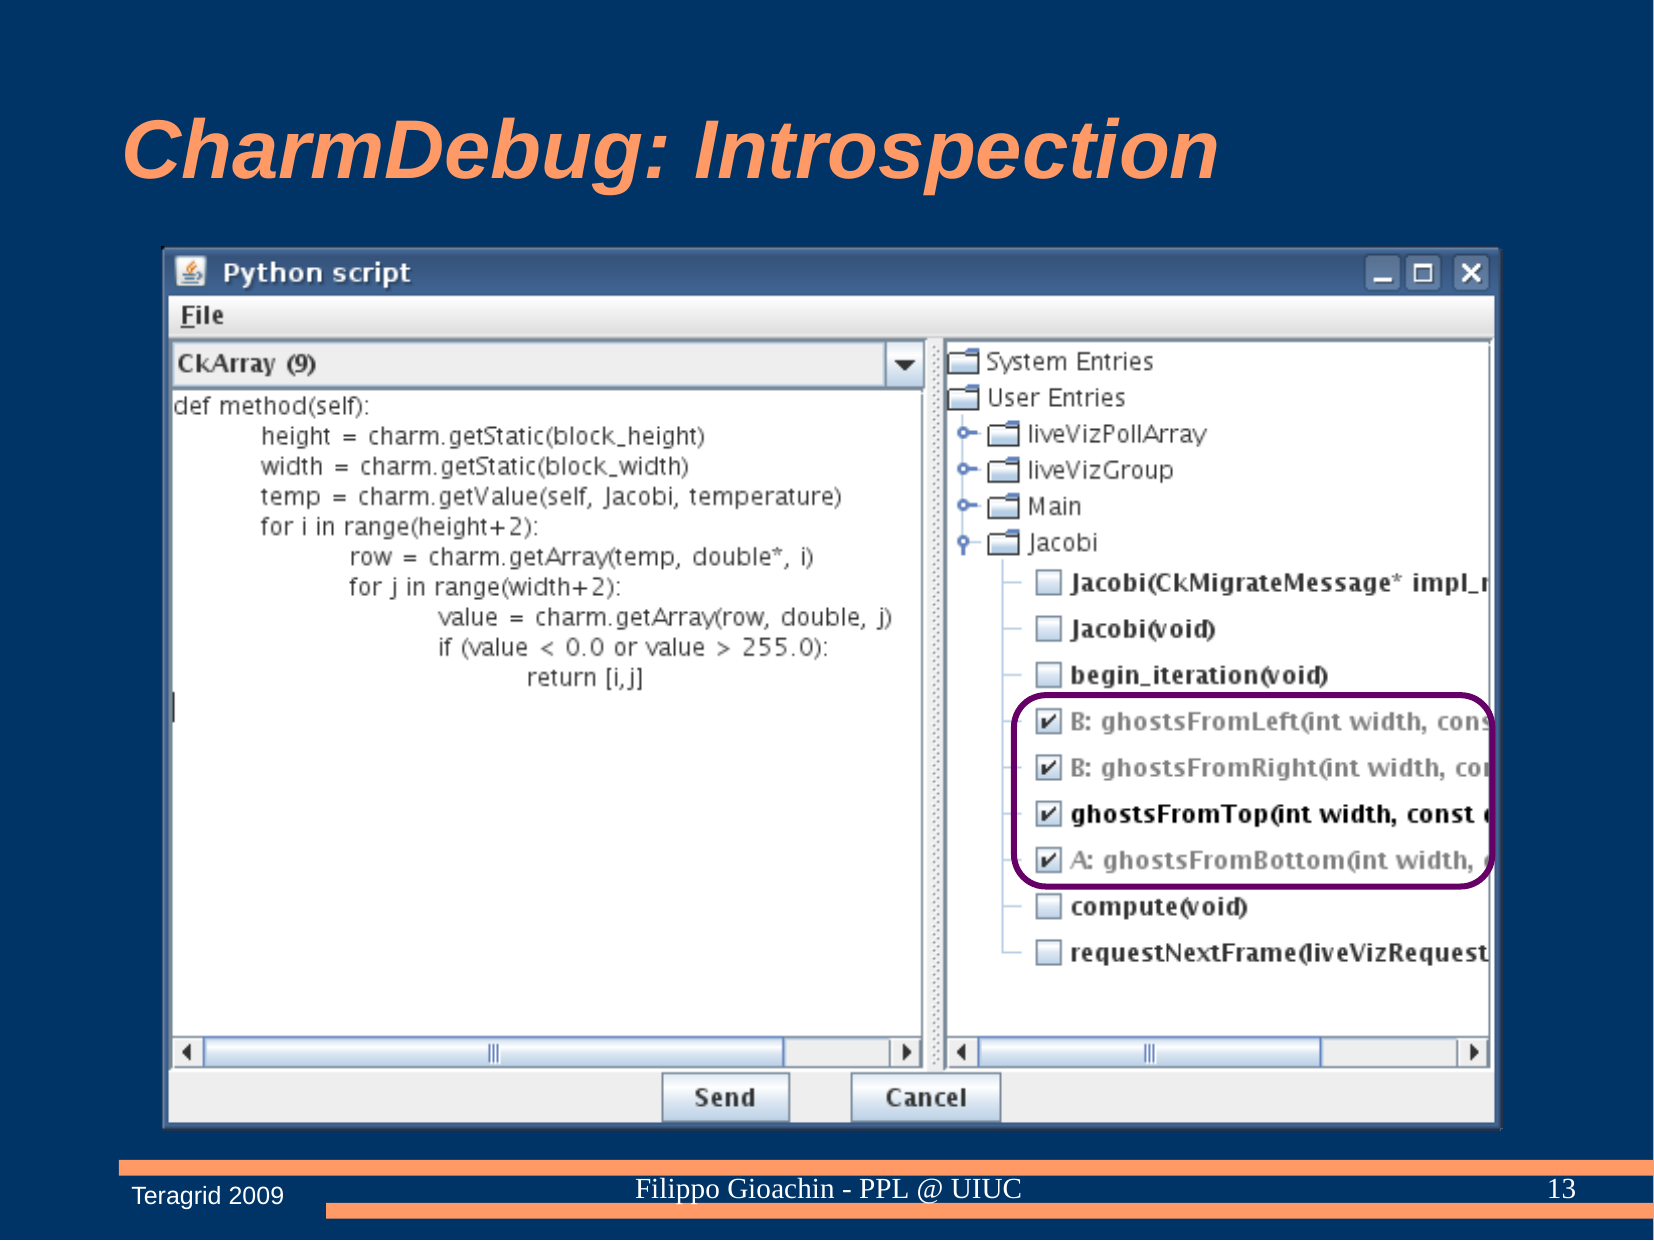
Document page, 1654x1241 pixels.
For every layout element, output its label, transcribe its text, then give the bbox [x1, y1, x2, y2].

title CharmDebug: Introspection [121, 46, 1534, 254]
picture [161, 246, 1503, 1131]
